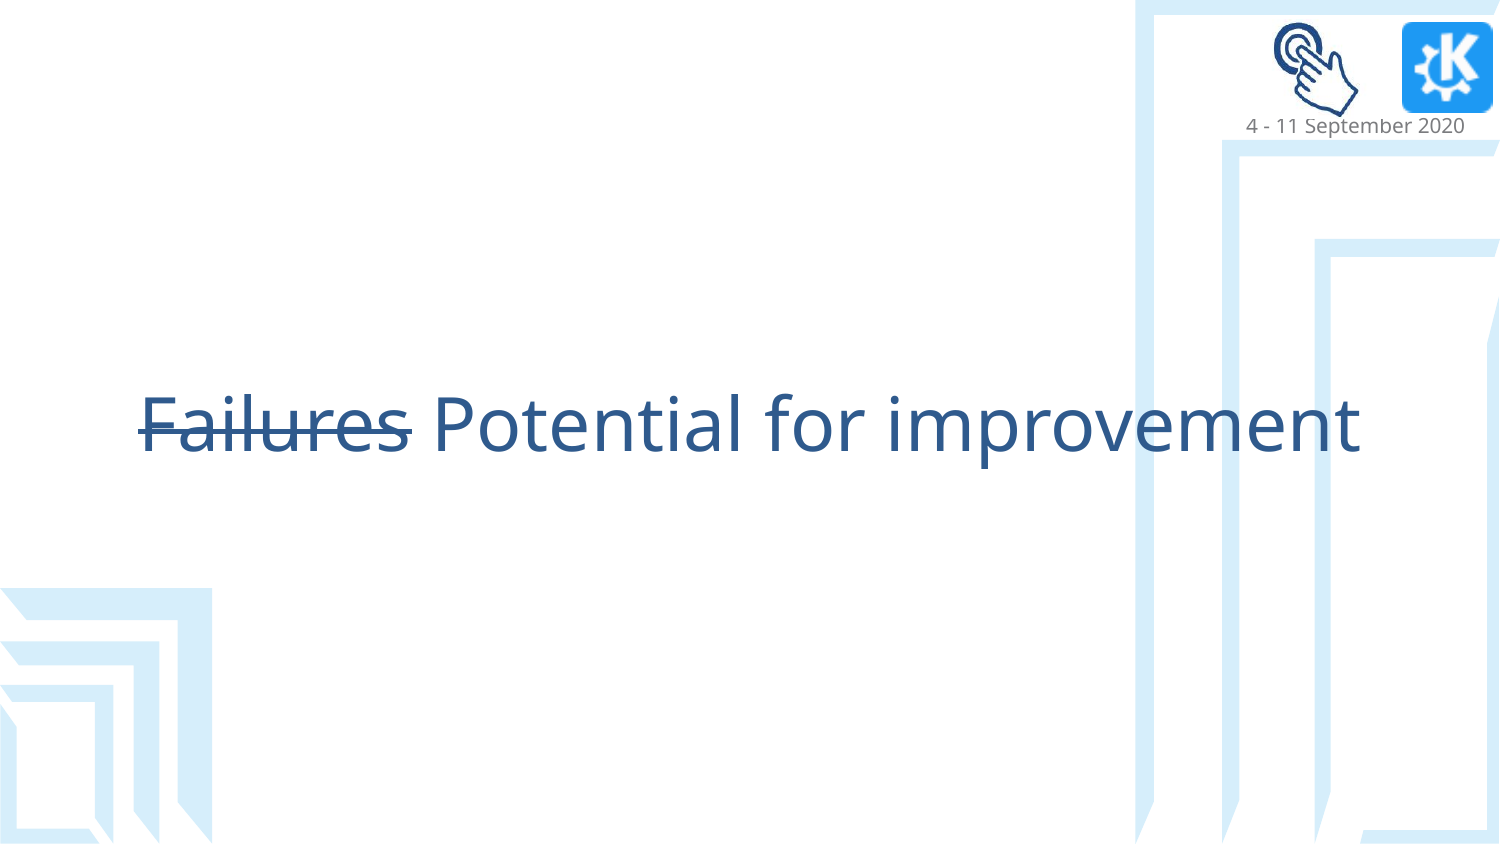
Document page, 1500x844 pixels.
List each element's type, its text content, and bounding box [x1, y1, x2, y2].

title Failures Potential for improvement [51, 352, 1449, 491]
picture [1402, 22, 1493, 113]
picture [1242, 19, 1390, 119]
